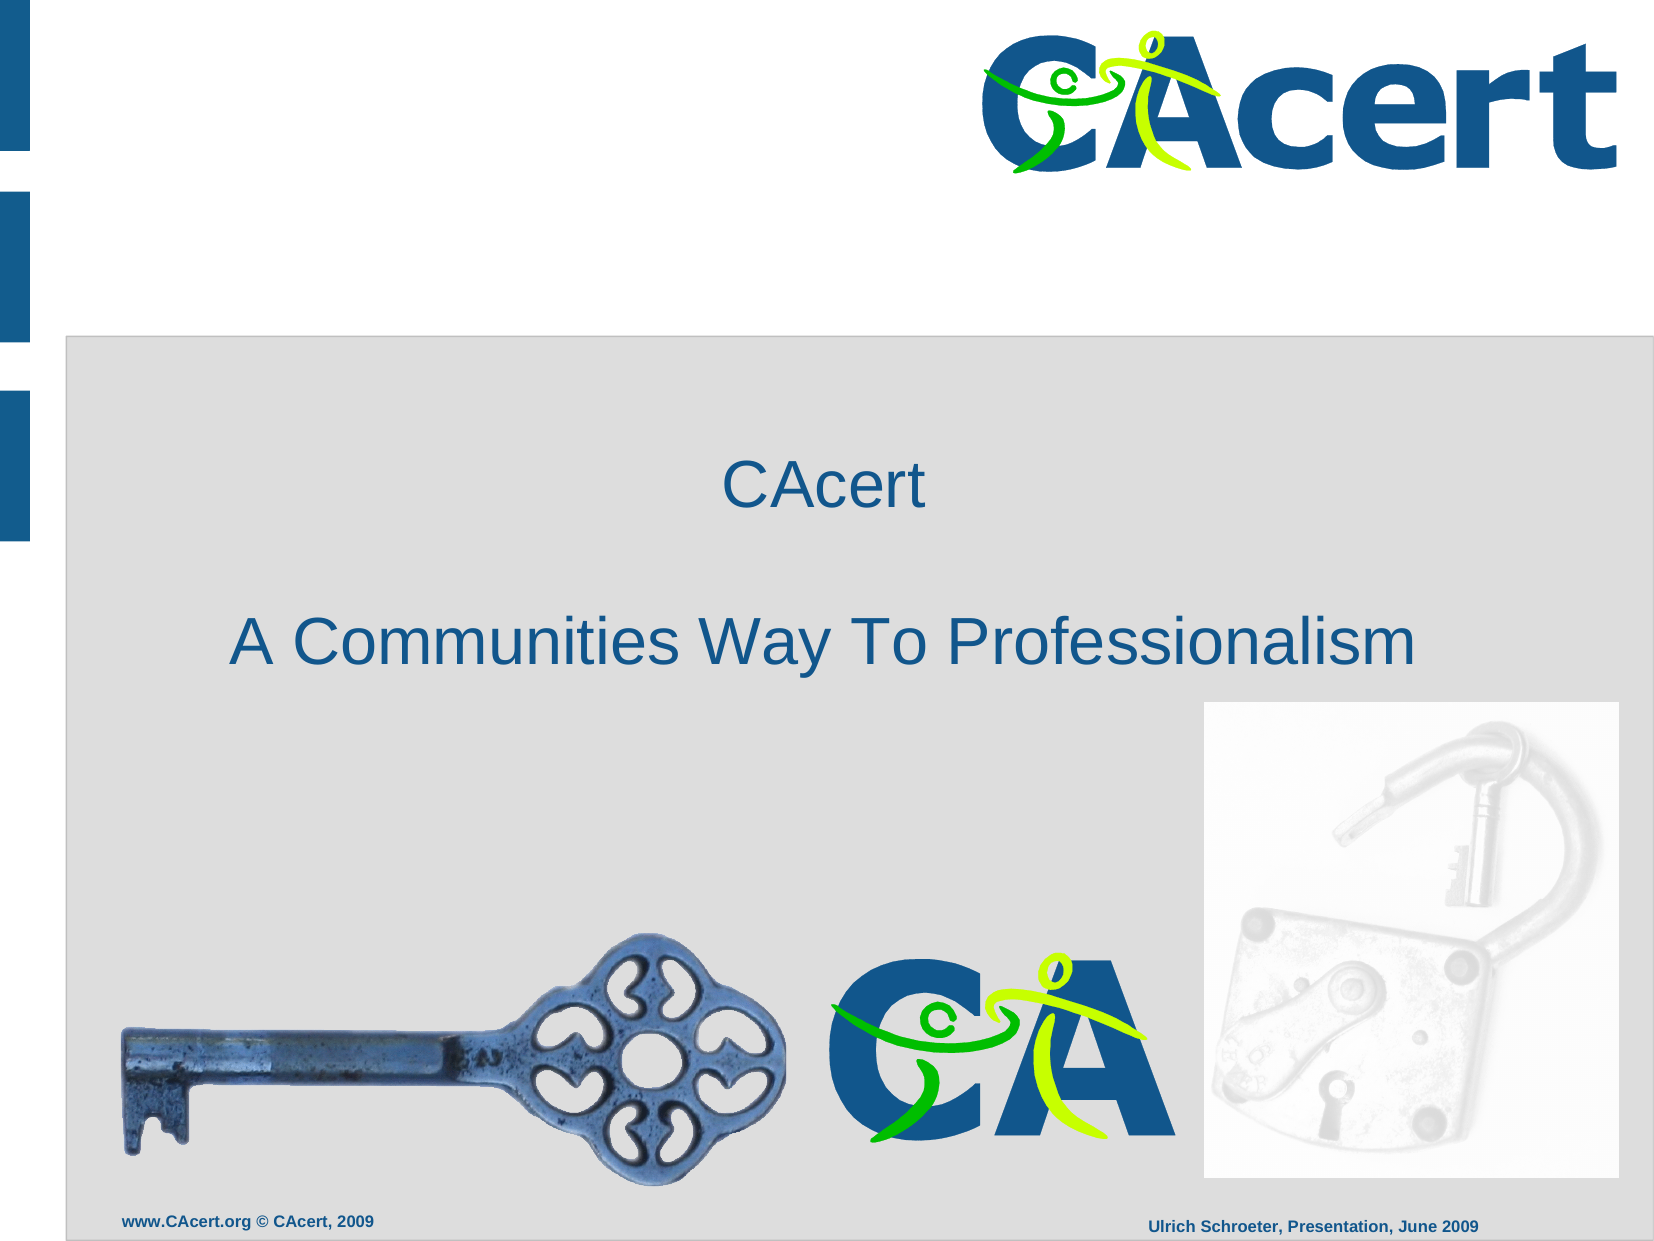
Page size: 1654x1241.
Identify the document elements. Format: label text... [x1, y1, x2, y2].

picture [1204, 702, 1619, 1178]
title CAcert A Communities Way To Professionalism [118, 363, 1530, 680]
picture [826, 950, 1177, 1145]
picture [106, 915, 800, 1203]
